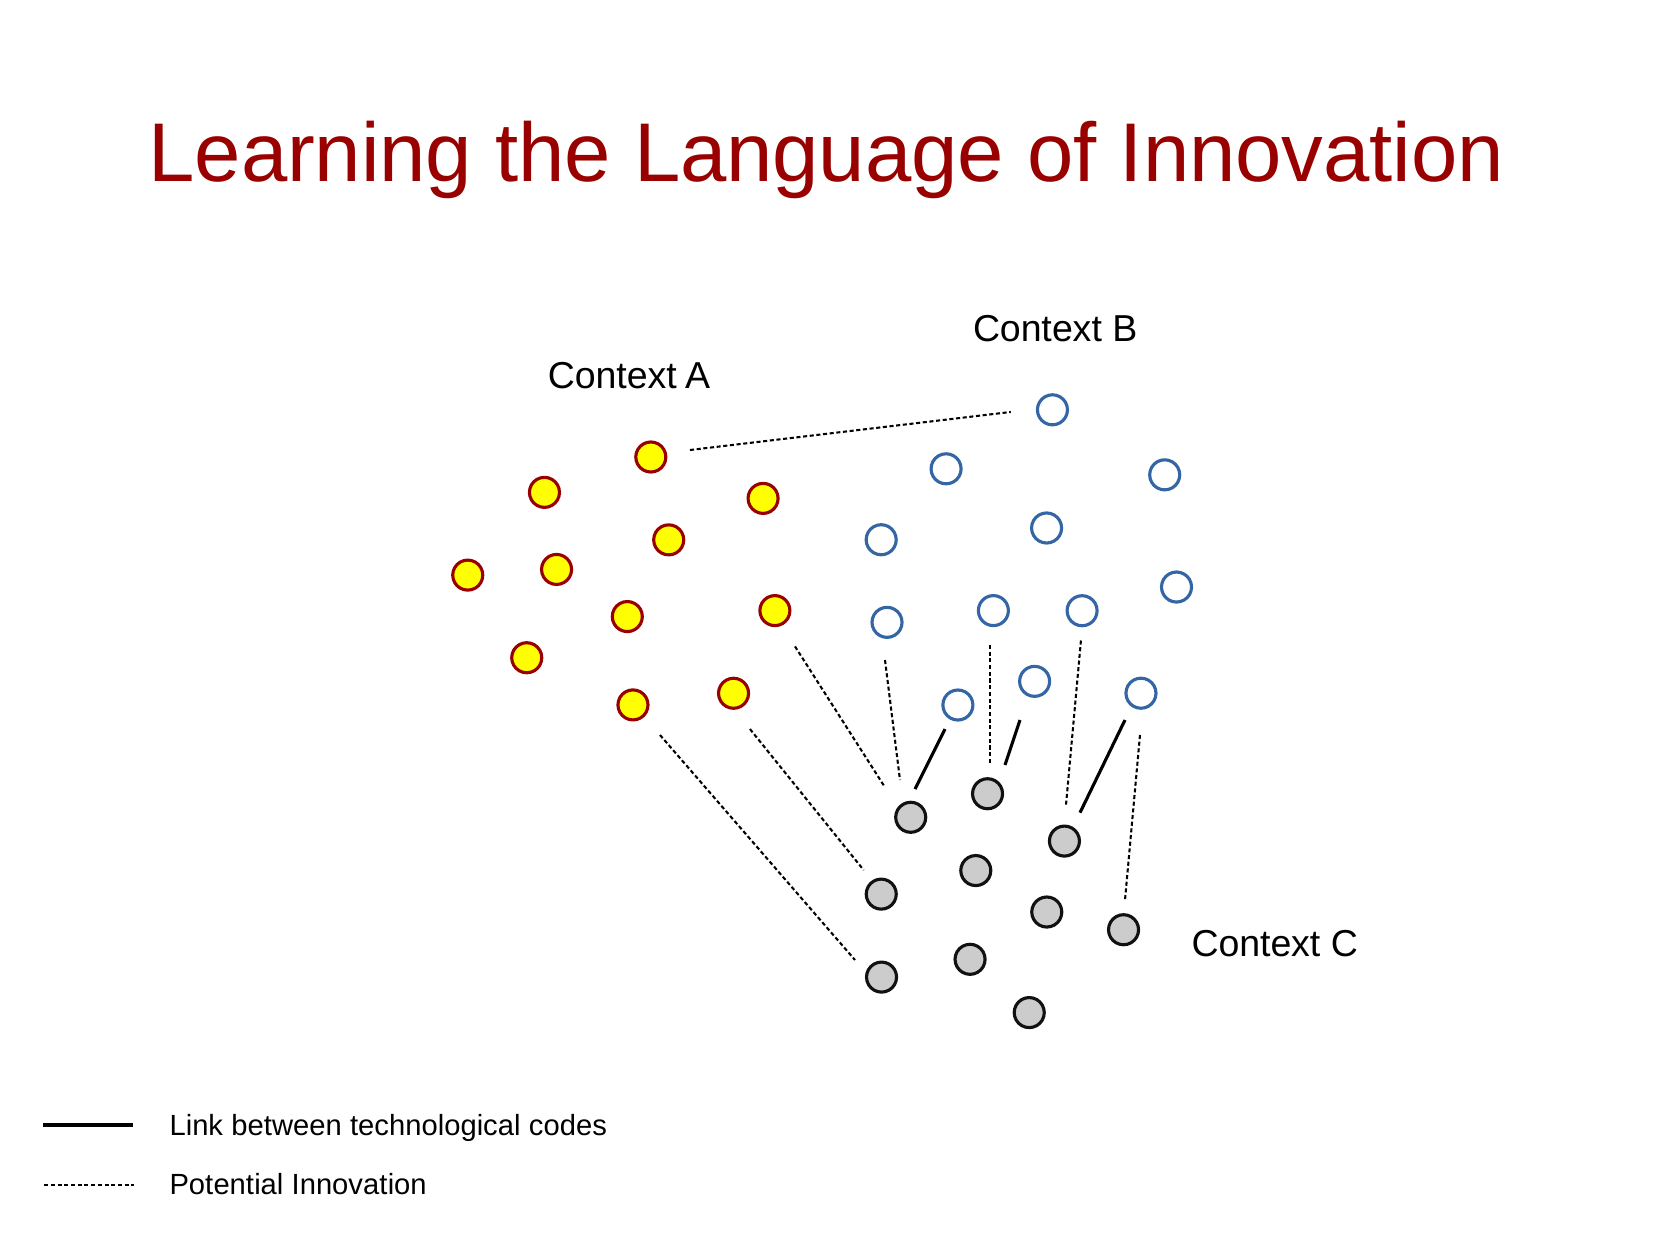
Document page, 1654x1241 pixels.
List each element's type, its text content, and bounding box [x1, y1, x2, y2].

text_box [1108, 914, 1139, 945]
text_box [617, 689, 649, 720]
text_box [653, 524, 684, 555]
text_box Context B [958, 299, 1153, 357]
text_box [895, 802, 926, 833]
text_box [748, 483, 779, 514]
text_box [1014, 997, 1045, 1028]
text_box [955, 944, 986, 975]
text_box [511, 642, 542, 673]
text_box [1019, 666, 1050, 697]
text_box [1149, 459, 1180, 490]
text_box [872, 607, 903, 638]
title Learning the Language of Innovation [82, 49, 1571, 257]
text_box [1067, 595, 1098, 626]
text_box Link between technological codes [154, 1101, 620, 1149]
text_box [635, 441, 666, 473]
text_box [1049, 826, 1080, 857]
text_box [866, 879, 897, 910]
text_box [942, 690, 973, 721]
text_box [718, 678, 749, 709]
text_box [759, 595, 790, 626]
text_box [541, 554, 572, 585]
text_box [452, 560, 483, 591]
text_box [1161, 572, 1192, 603]
text_box [972, 778, 1003, 809]
text_box [866, 524, 897, 555]
text_box [866, 962, 897, 993]
text_box Context C [1176, 915, 1373, 972]
text_box Context A [533, 347, 725, 404]
text_box Potential Innovation [154, 1160, 440, 1208]
text_box [1037, 394, 1068, 425]
text_box [931, 453, 962, 484]
text_box [960, 855, 991, 886]
text_box [1031, 512, 1062, 544]
text_box [978, 595, 1009, 626]
text_box [1125, 678, 1157, 709]
text_box [529, 477, 560, 508]
text_box [1031, 896, 1062, 928]
text_box [612, 601, 643, 632]
